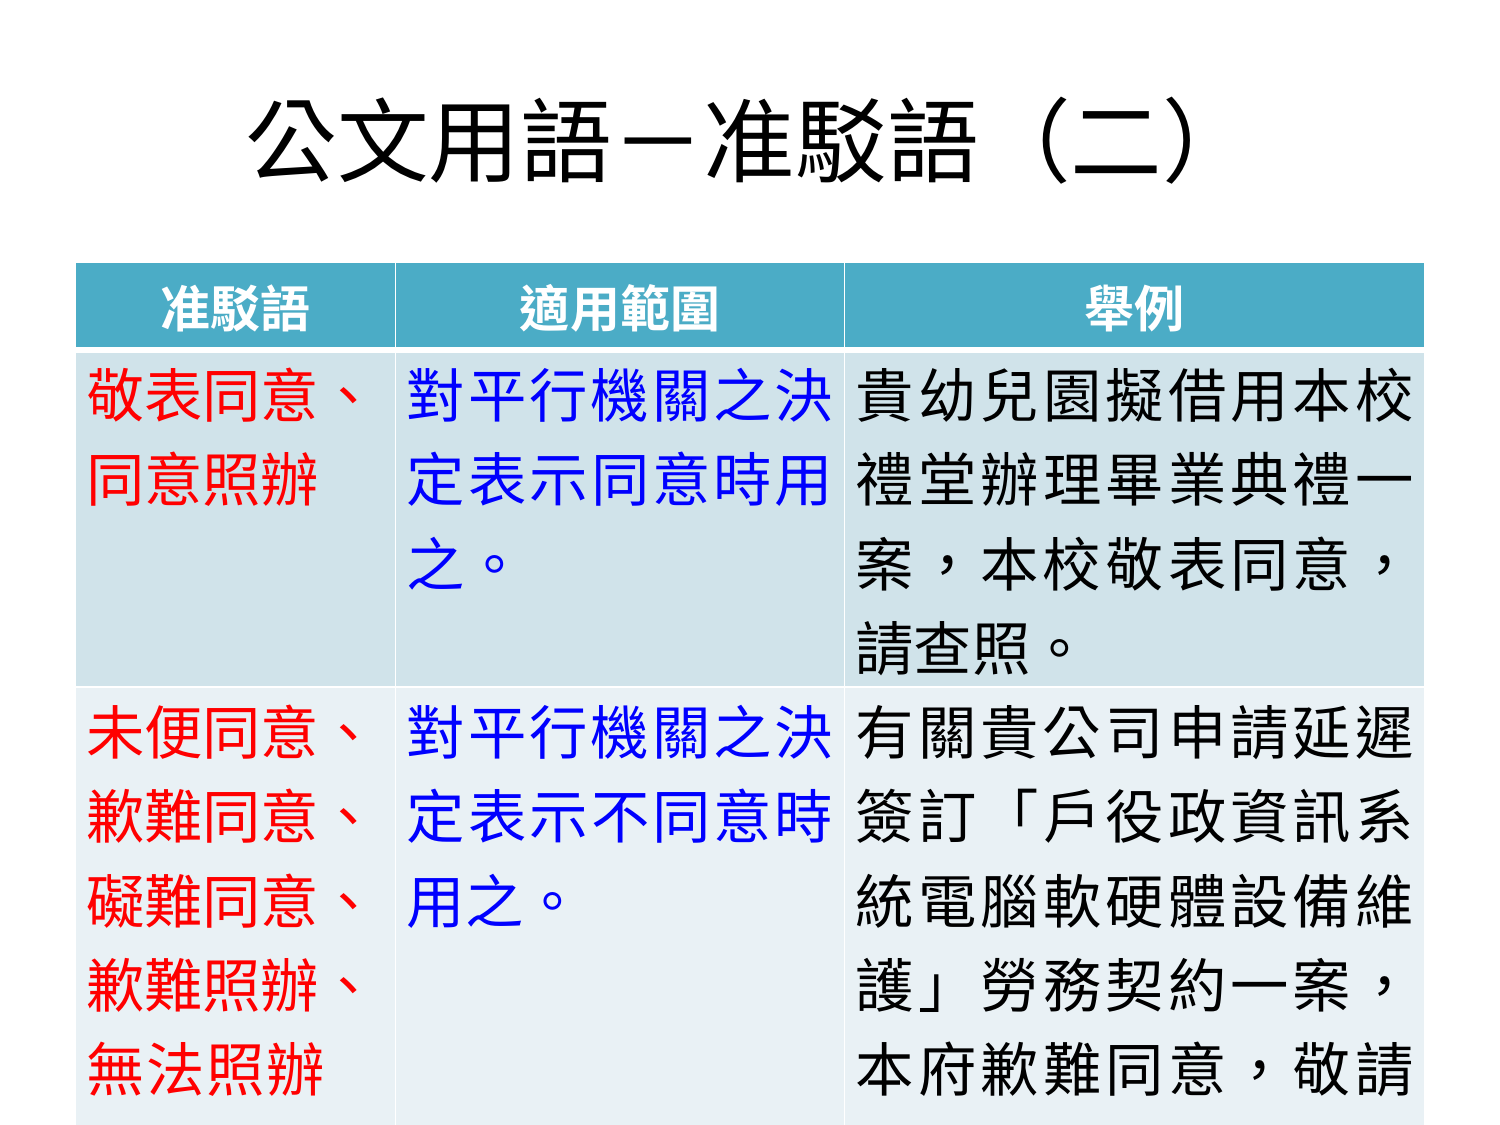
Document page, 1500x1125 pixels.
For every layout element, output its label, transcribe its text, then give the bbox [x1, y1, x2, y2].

table_cell 未便同意、 歉難同意、 礙難同意、 歉難照辦、 無法照辦 [76, 688, 395, 1125]
table_cell 對平行機關之決定表示同意時用之。 [396, 353, 844, 686]
table_cell 貴幼兒園擬借用本校禮堂辦理畢業典禮一案，本校敬表同意，請查照。 [845, 353, 1424, 686]
table_header 准駁語 [76, 263, 395, 347]
title 公文用語－准駁語（二） [75, 45, 1425, 233]
table_cell 敬表同意、 同意照辦 [76, 353, 395, 686]
table_header 舉例 [845, 263, 1424, 347]
table_cell 有關貴公司申請延遲簽訂「戶役政資訊系統電腦軟硬體設備維護」勞務契約一案，本府歉難同意，敬請諒察。 [845, 688, 1424, 1125]
table_cell 對平行機關之決定表示不同意時用之。 [396, 688, 844, 1125]
table_header 適用範圍 [396, 263, 844, 347]
